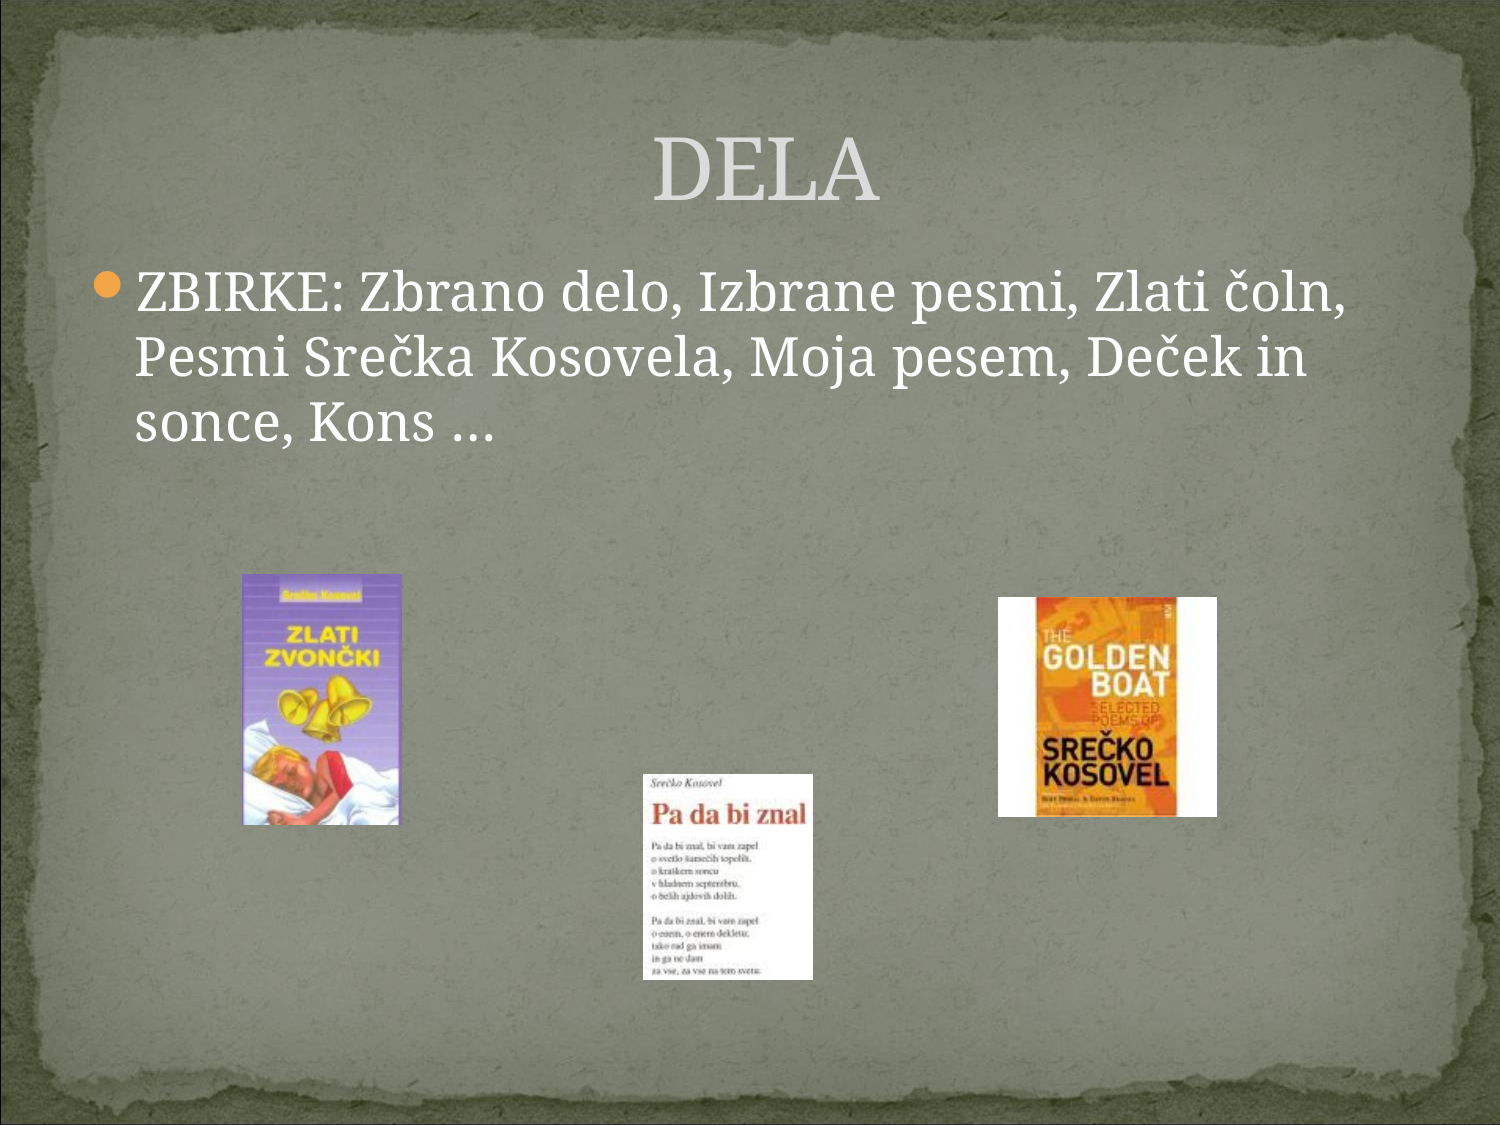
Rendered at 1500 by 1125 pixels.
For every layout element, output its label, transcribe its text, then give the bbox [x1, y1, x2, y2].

list ZBIRKE: Zbrano delo, Izbrane pesmi, Zlati čoln, Pesmi Srečka Kosovela, Moja pesem, Deček in sonce, Kons … [75, 249, 1425, 1000]
title DELA [75, 24, 1425, 225]
picture [0, 0, 1500, 1125]
